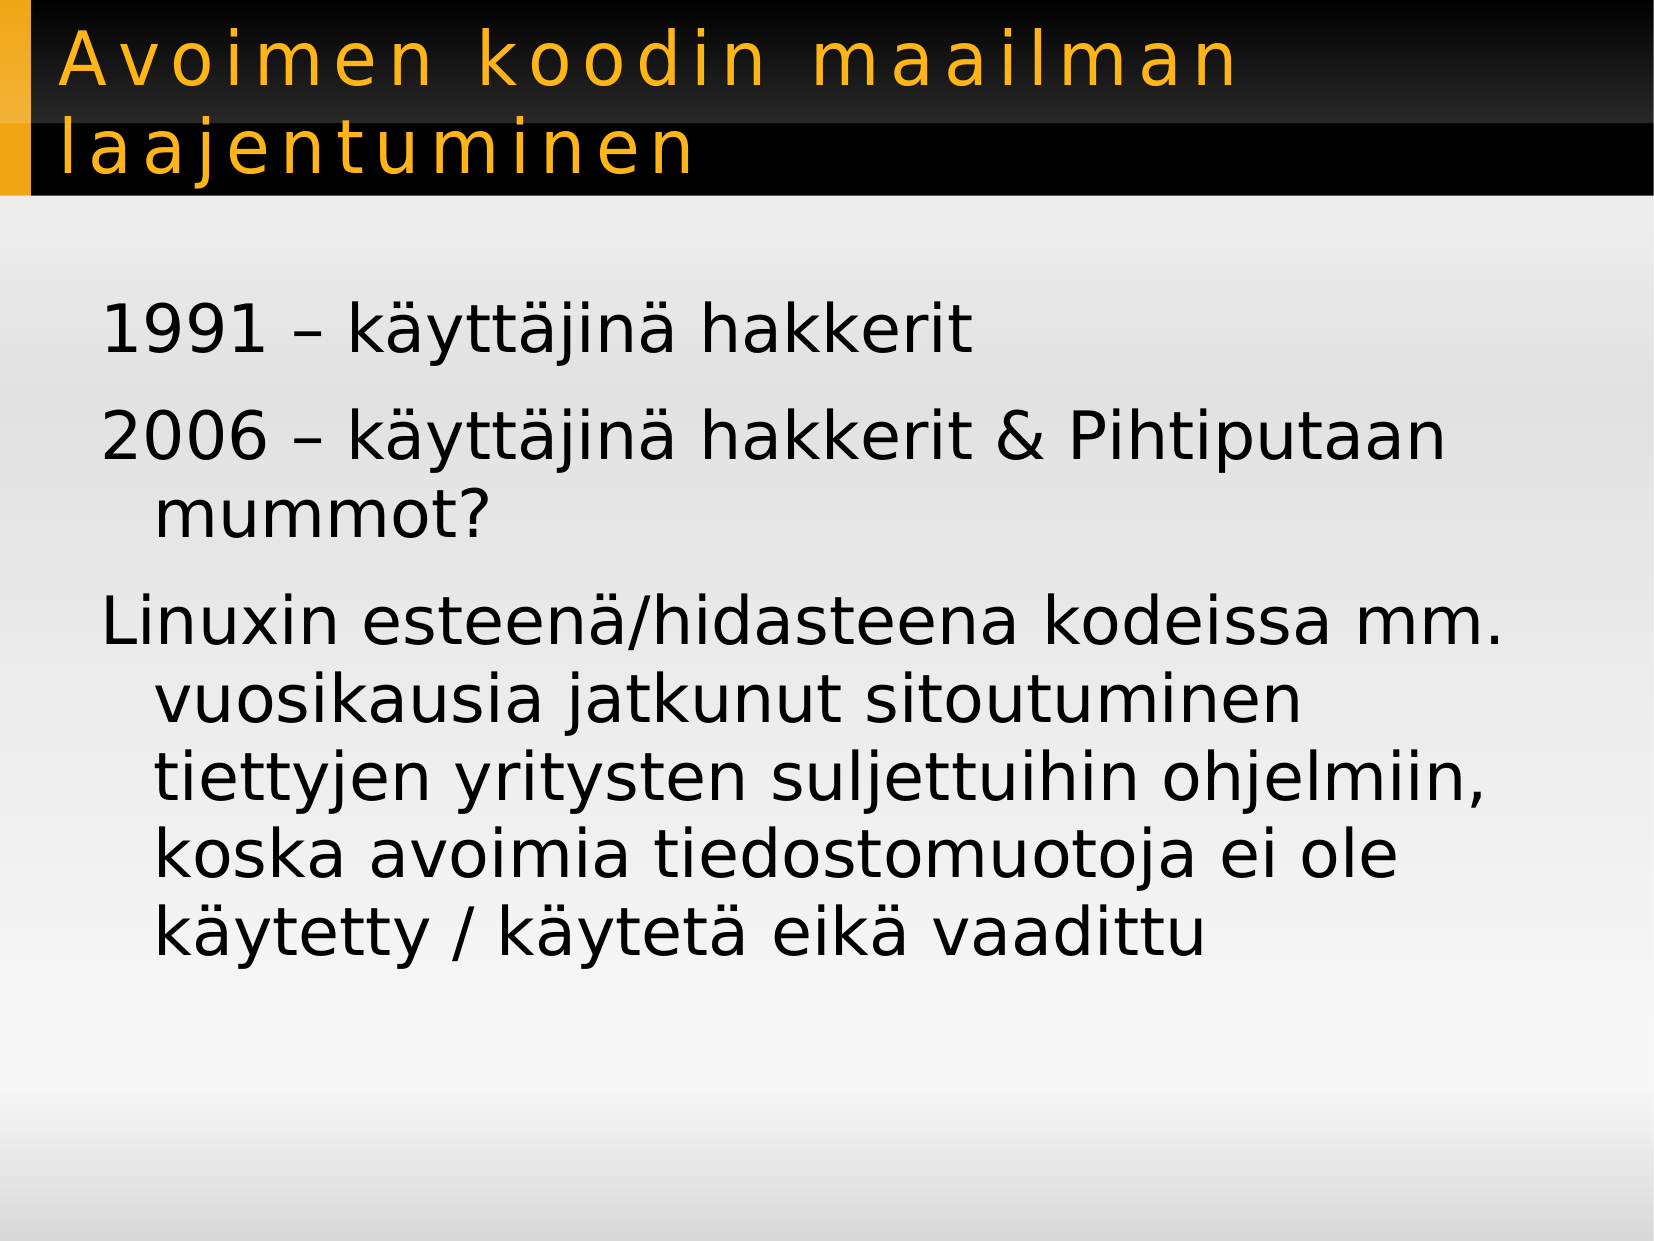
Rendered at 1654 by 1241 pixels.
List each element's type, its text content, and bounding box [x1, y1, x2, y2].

list 1991 – käyttäjinä hakkerit 2006 – käyttäjinä hakkerit & Pihtiputaan mummot? Linuxin esteenä/hidasteena kodeissa mm. vuosikausia jatkunut sitoutuminen tiettyjen yritysten suljettuihin ohjelmiin, koska avoimia tiedostomuotoja ei ole käytetty / käytetä eikä vaadittu [82, 290, 1571, 1109]
picture [0, 0, 1654, 1241]
title Avoimen koodin maailman laajentuminen [59, 16, 1270, 191]
